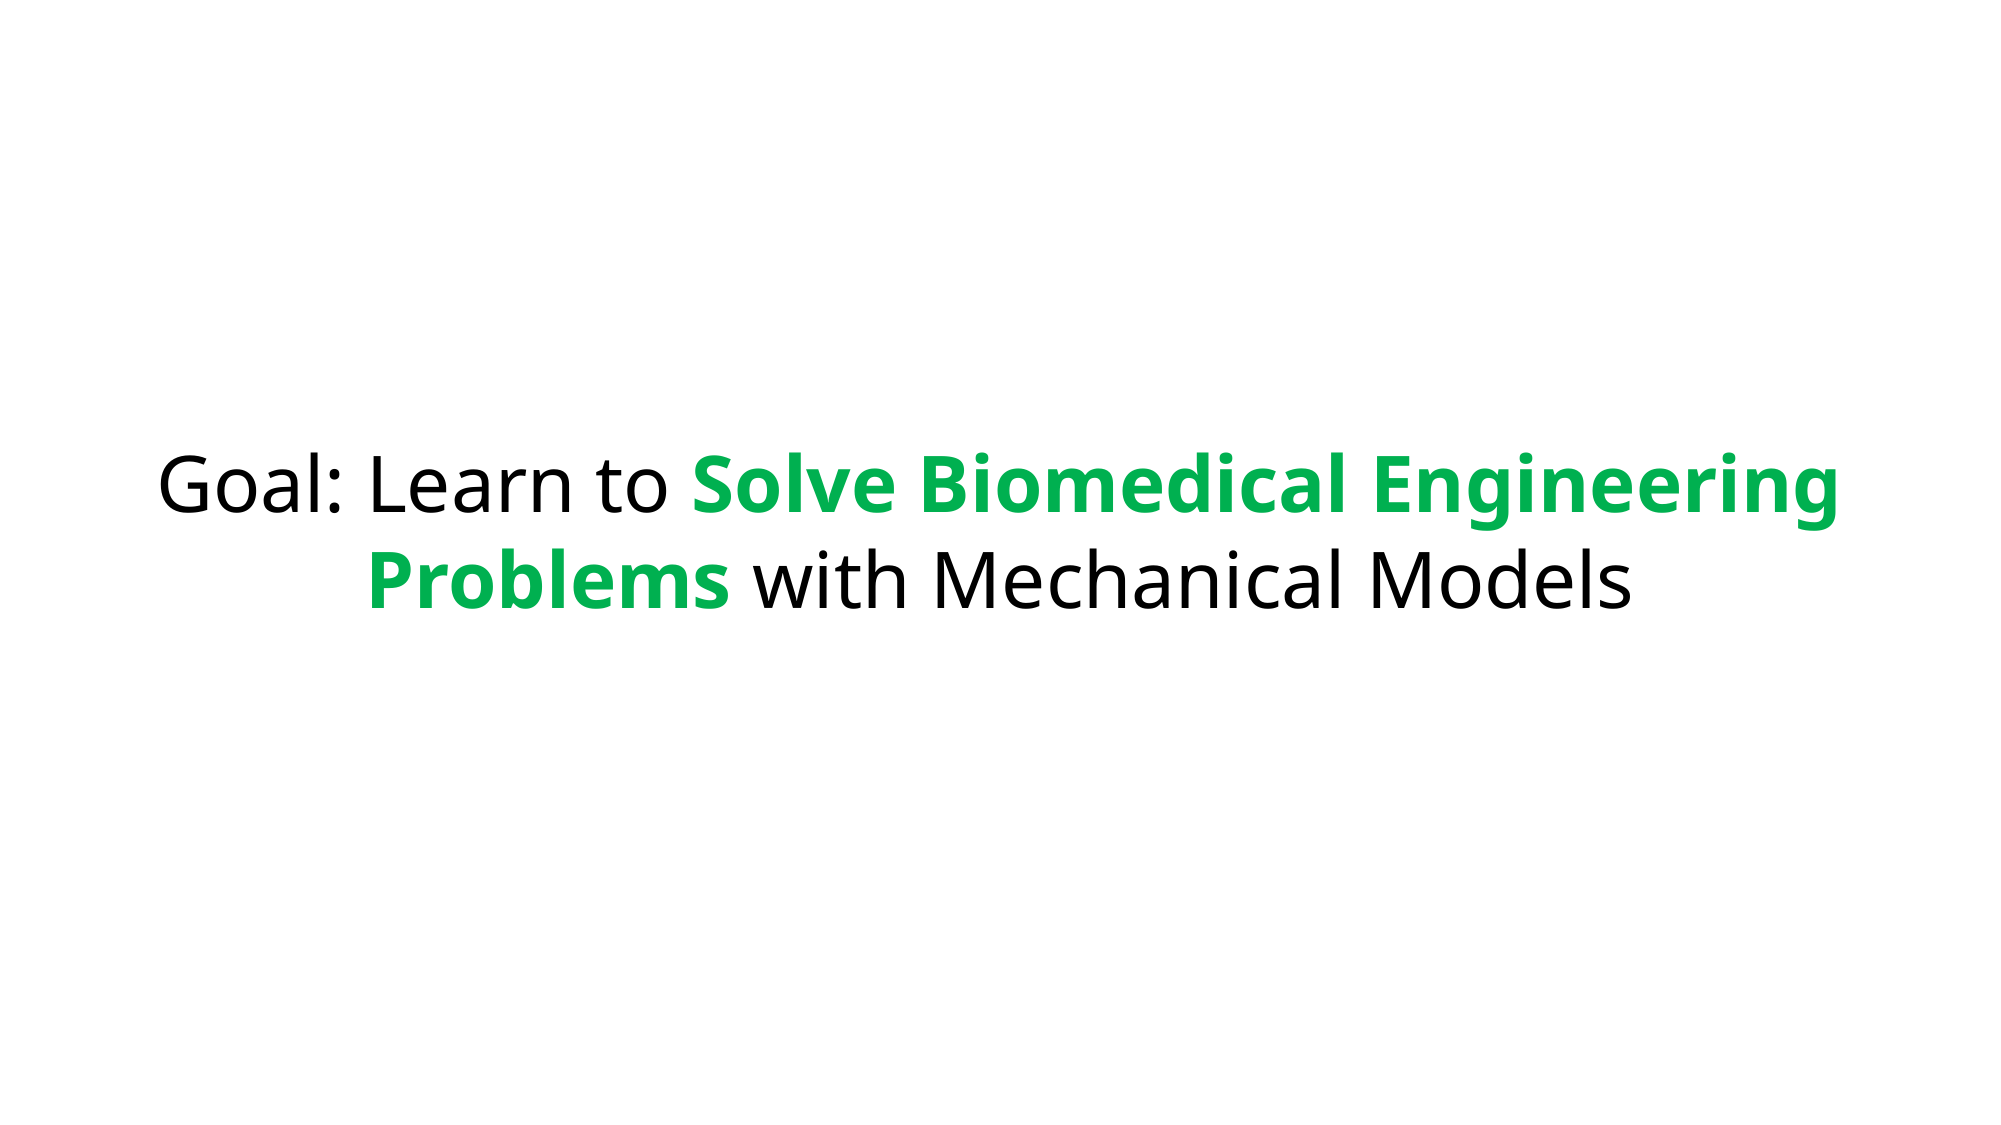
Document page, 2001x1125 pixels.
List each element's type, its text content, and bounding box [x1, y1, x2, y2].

title Goal: Learn to Solve Biomedical Engineering Problems with Mechanical Models [137, 423, 1863, 641]
